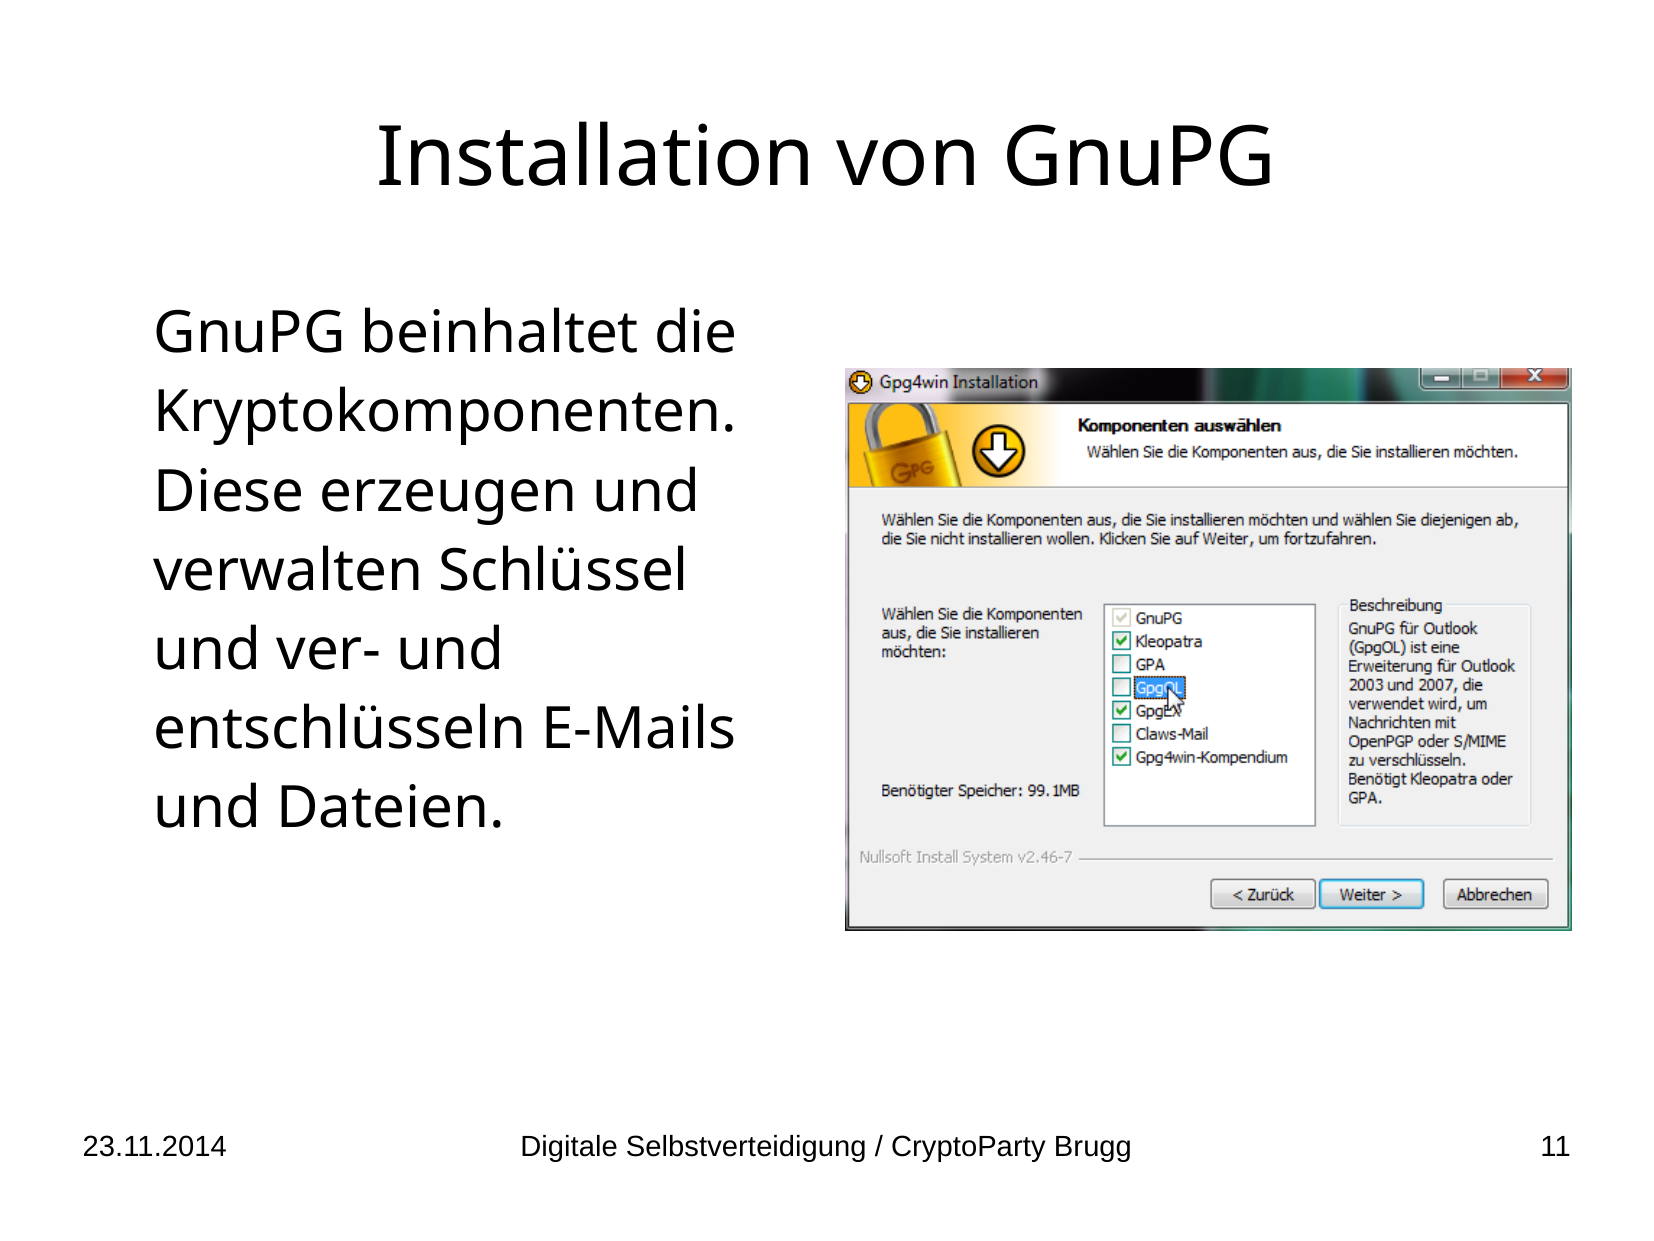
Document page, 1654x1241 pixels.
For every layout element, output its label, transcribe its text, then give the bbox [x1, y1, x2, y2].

list GnuPG beinhaltet die Kryptokomponenten. Diese erzeugen und verwalten Schlüssel und ver- und entschlüsseln E-Mails und Dateien. [82, 290, 809, 1010]
picture [845, 368, 1572, 931]
title Installation von GnuPG [82, 49, 1571, 257]
